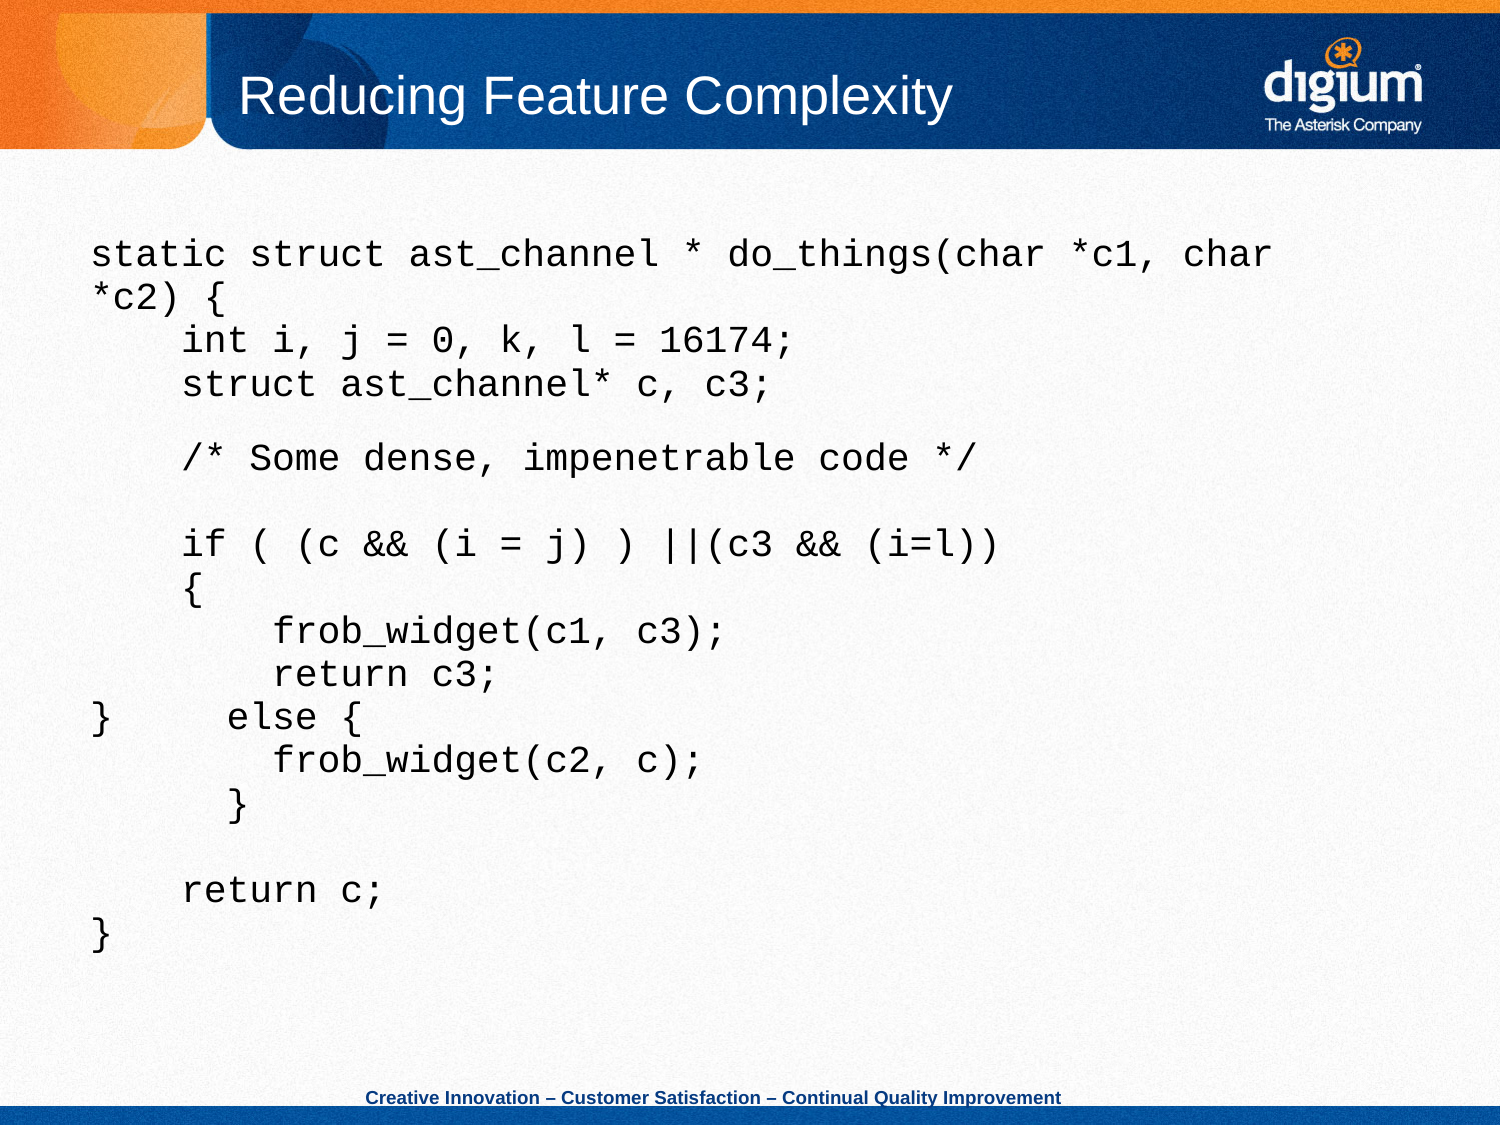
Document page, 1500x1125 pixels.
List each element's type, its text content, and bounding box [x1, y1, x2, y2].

list static struct ast_channel * do_things(char *c1, char *c2) { int i, j = 0, k, l = 16174; struct ast_channel* c, c3; /* Some dense, impenetrable code */ if ( (c && (i = j) ) ||(c3 && (i=l)) { frob_widget(c1, c3); return c3; } else { frob_widget(c2, c); } return c; } [75, 224, 1388, 967]
picture [0, 0, 1500, 1125]
title Reducing Feature Complexity [238, 27, 1243, 127]
